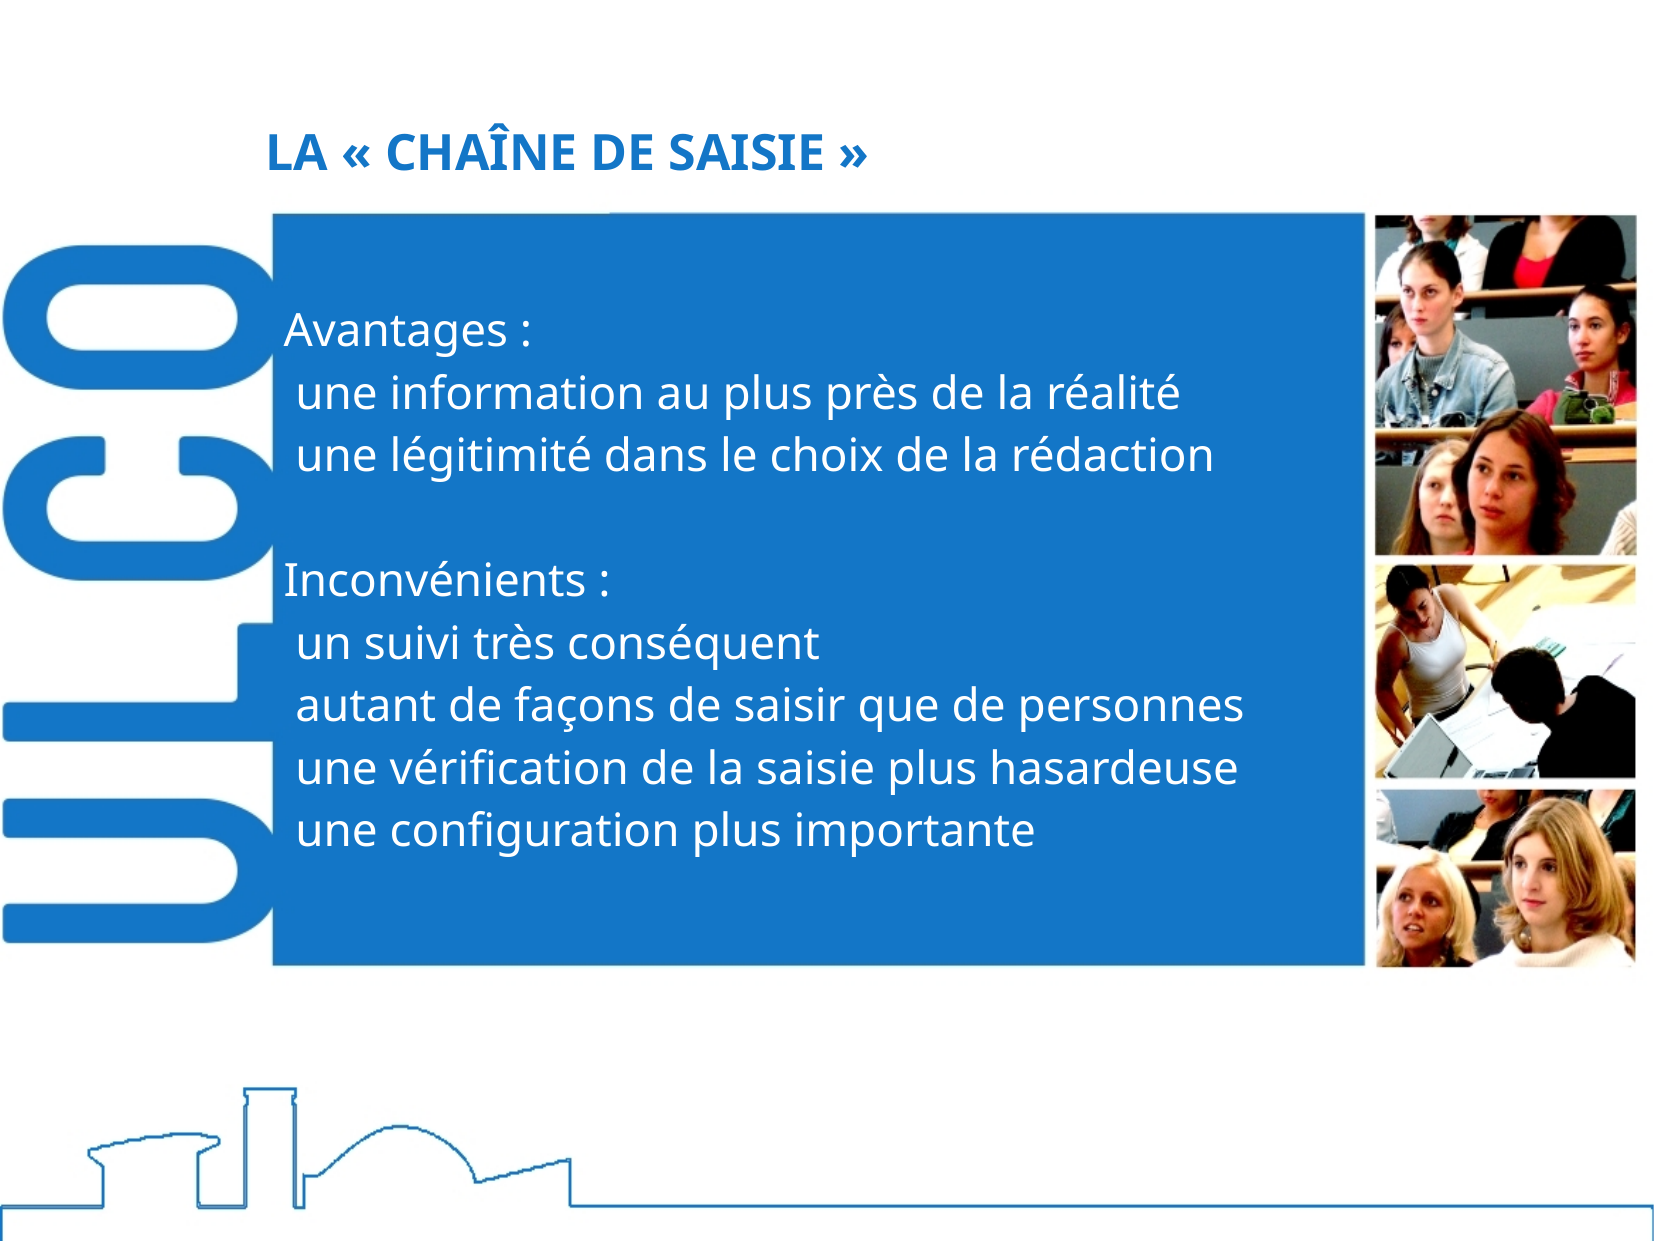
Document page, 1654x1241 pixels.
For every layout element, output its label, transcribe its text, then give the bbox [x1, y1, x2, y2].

text_box Avantages : une information au plus près de la réalité une légitimité dans le choix de la rédaction Inconvénients : un suivi très conséquent autant de façons de saisir que de personnes une vérification de la saisie plus hasardeuse une configuration plus importante [283, 209, 1347, 949]
picture [0, 0, 1654, 1241]
title LA « CHAÎNE DE SAISIE » [265, 88, 1625, 213]
